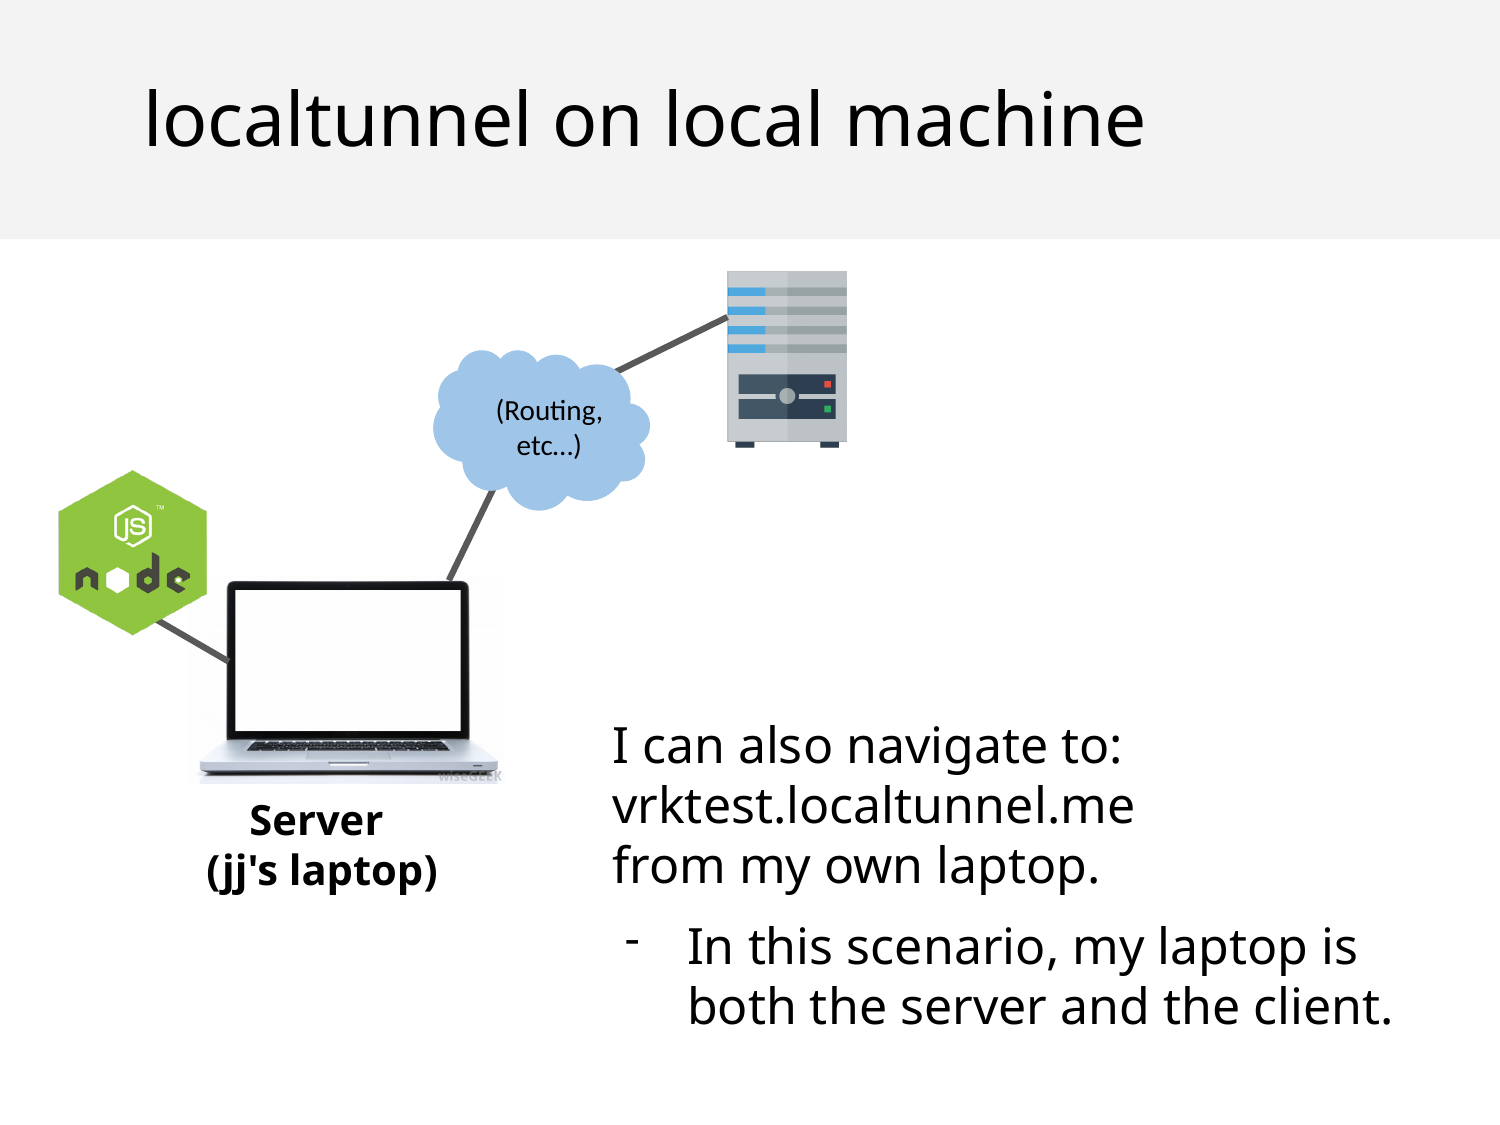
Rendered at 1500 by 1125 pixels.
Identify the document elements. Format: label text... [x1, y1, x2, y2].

picture [692, 267, 880, 456]
text_box I can also navigate to: vrktest.localtunnel.me from my own laptop. In this scenario, my laptop is both the server and the client. [597, 698, 1459, 990]
text_box (Routing, etc…) [433, 350, 651, 511]
picture [47, 468, 505, 784]
text_box Server (jj's laptop) [100, 805, 544, 883]
title localtunnel on local machine [128, 56, 1372, 183]
